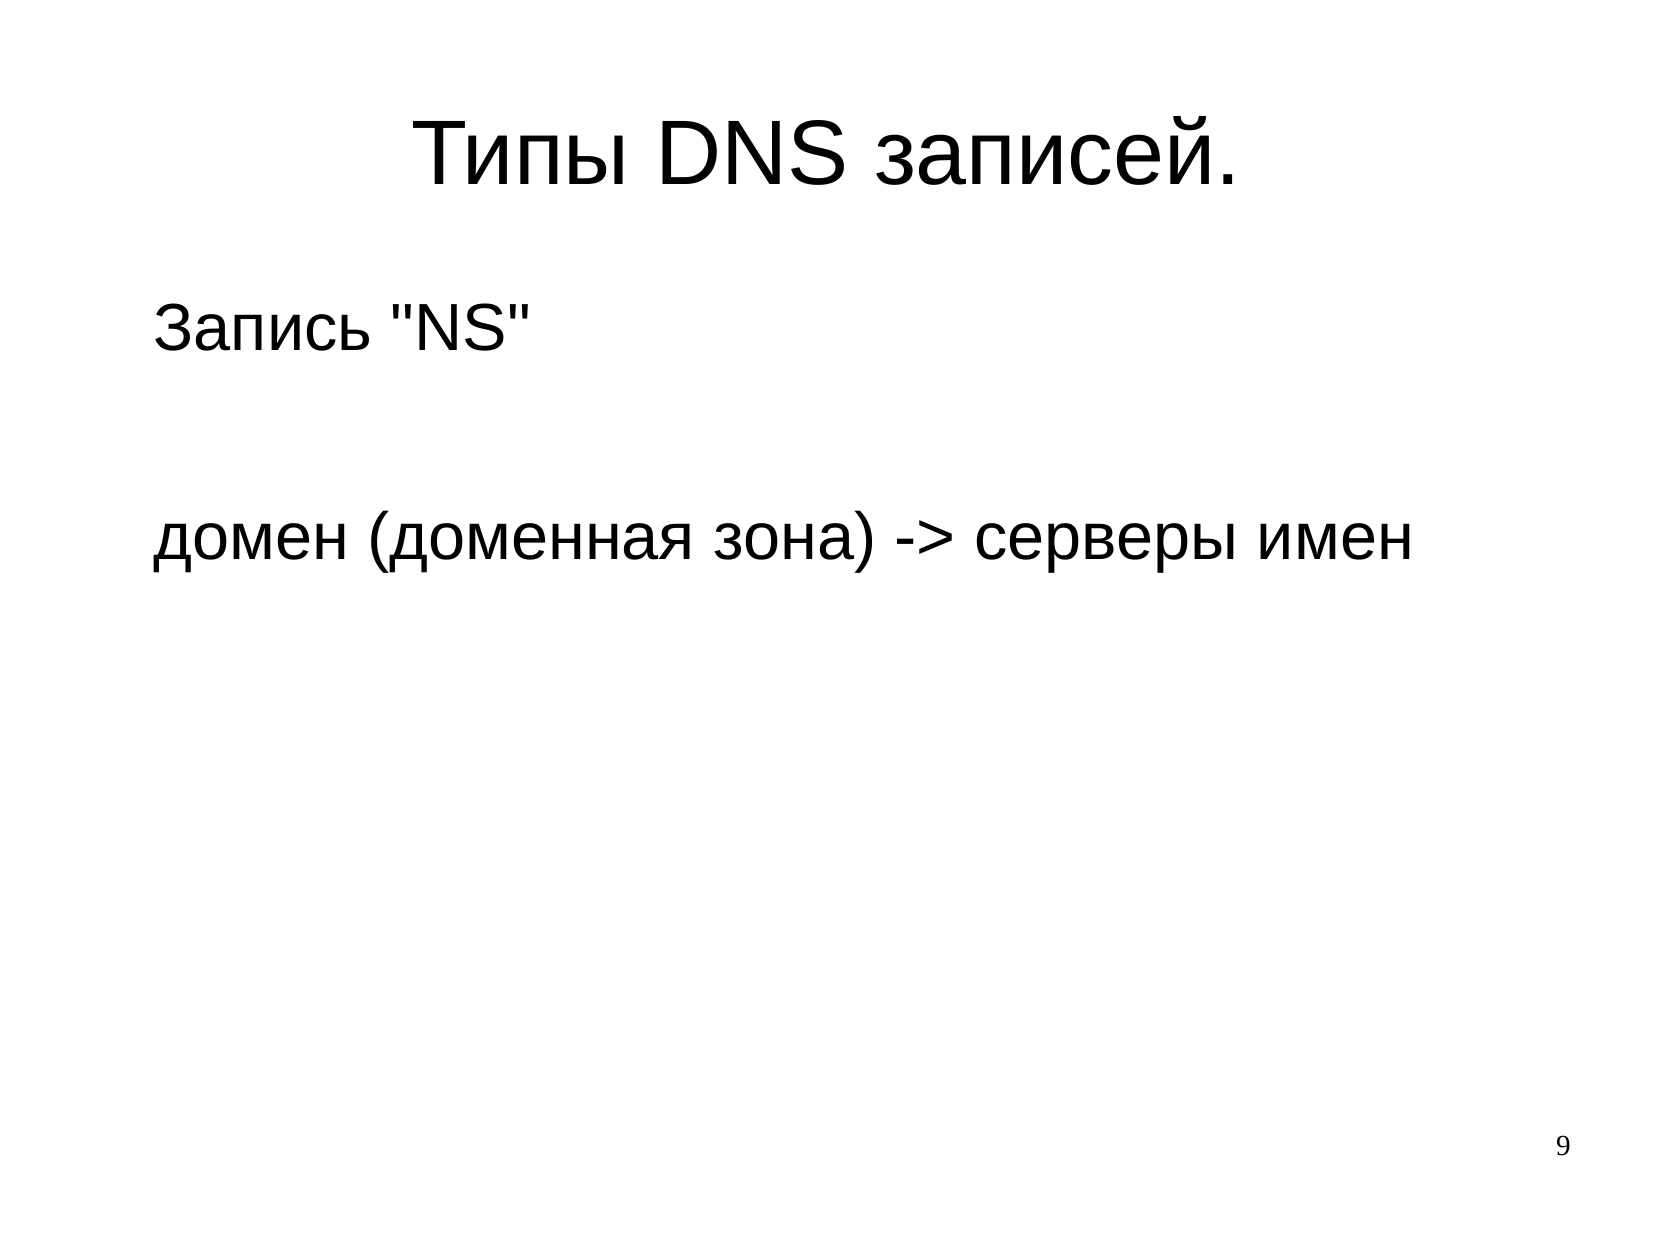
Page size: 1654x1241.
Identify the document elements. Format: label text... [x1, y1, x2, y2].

list Запись "NS" домен (доменная зона) -> серверы имен [82, 290, 1571, 1109]
title Типы DNS записей. [82, 49, 1571, 257]
